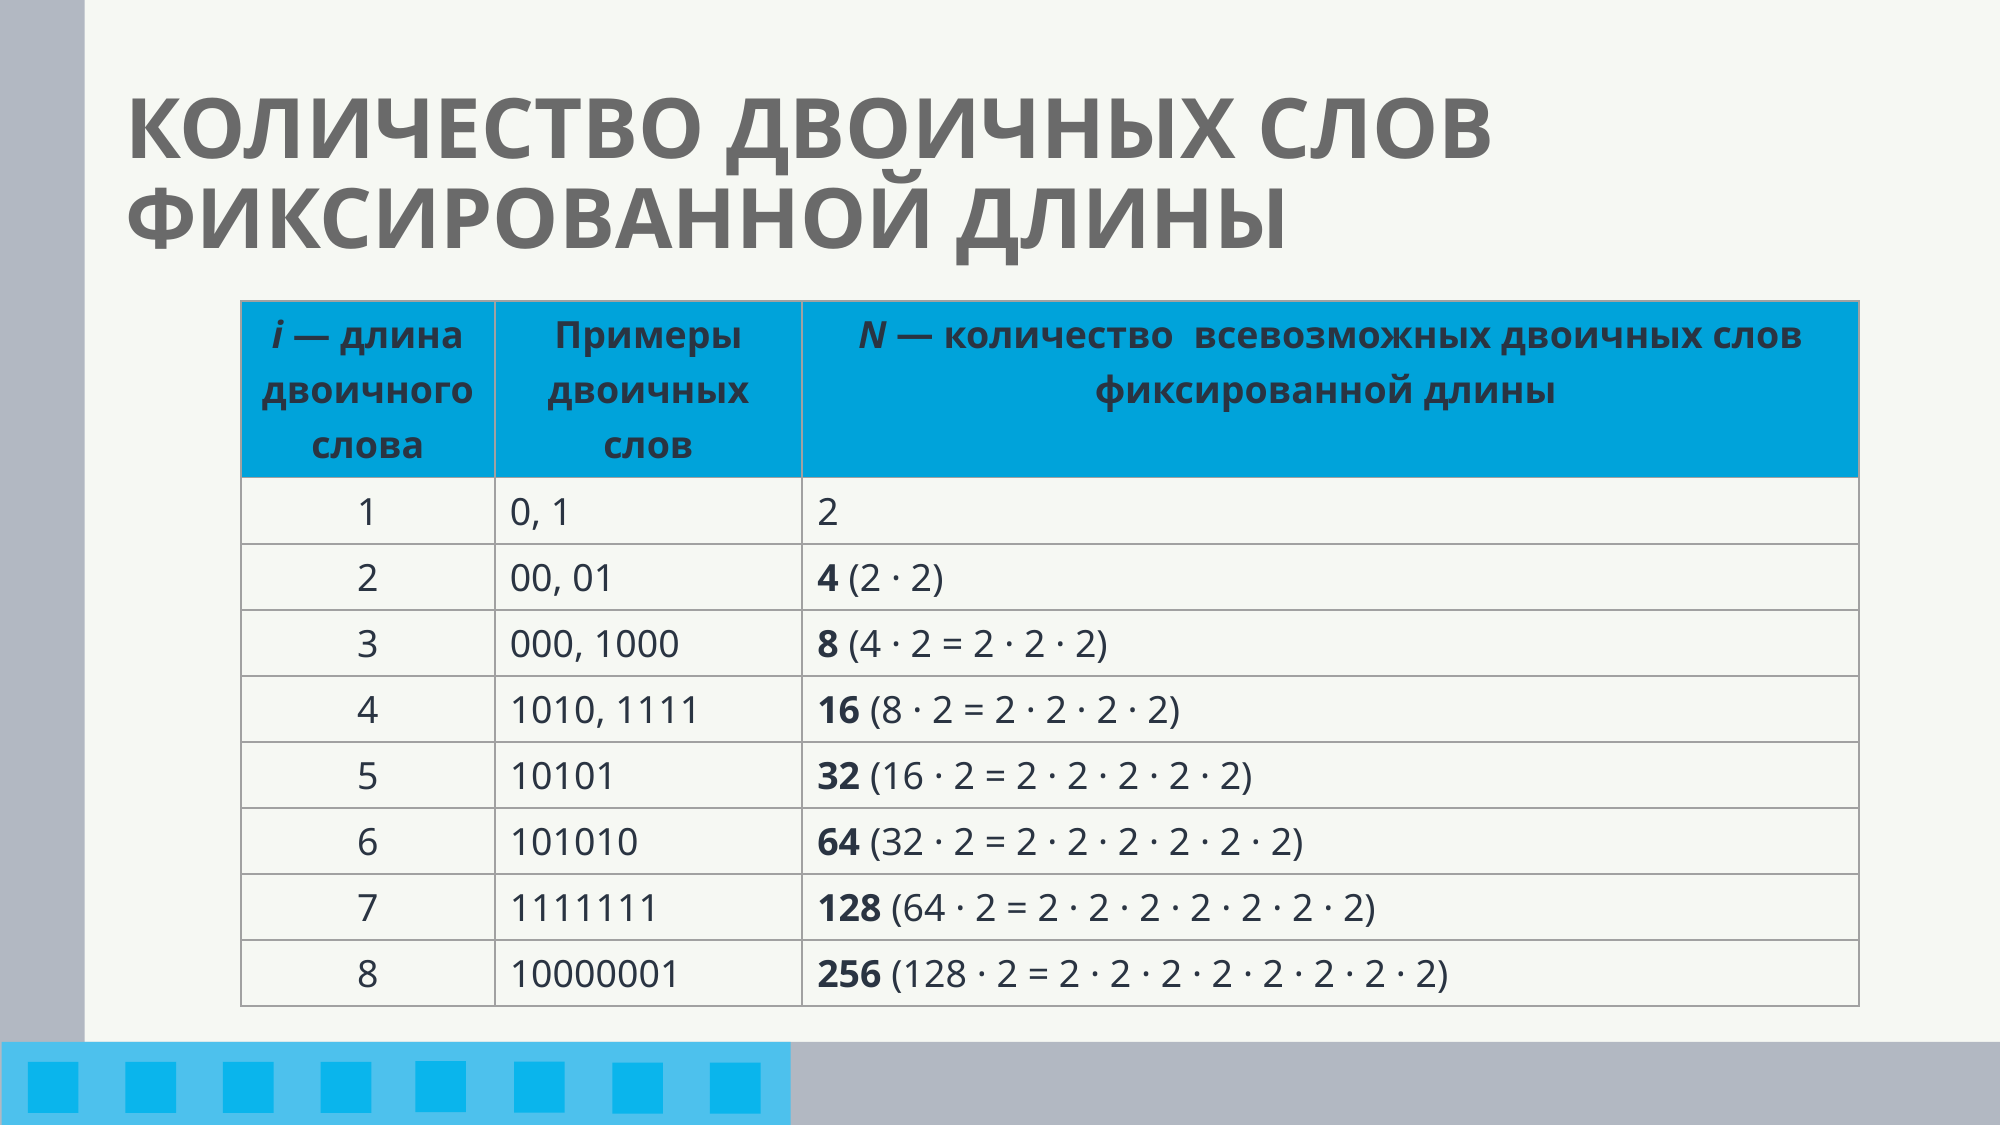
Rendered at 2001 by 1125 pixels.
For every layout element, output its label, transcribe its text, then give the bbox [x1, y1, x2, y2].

table_header Примеры﻿ двоичных﻿ слов [496, 302, 801, 477]
table_cell 32 (16 · 2 = 2 · 2 · 2 · 2 · 2) [803, 743, 1858, 807]
table_cell 5 [242, 743, 494, 807]
table_cell 256 (128 · 2 = 2 · 2 · 2 · 2 · 2 · 2 · 2 · 2) [803, 941, 1858, 1005]
table_cell 6 [242, 809, 494, 873]
table_cell 00, 01 [496, 545, 801, 609]
table_cell 4 [242, 677, 494, 741]
table_cell 2 [803, 478, 1858, 543]
table_cell 8 (4 · 2 = 2 · 2 · 2) [803, 611, 1858, 675]
table_cell 16 (8 · 2 = 2 · 2 · 2 · 2) [803, 677, 1858, 741]
title КОЛИЧЕСТВО ДВОИЧНЫХ СЛОВ ФИКСИРОВАННОЙ ДЛИНЫ [110, 67, 1892, 286]
table_cell 128 (64 · 2 = 2 · 2 · 2 · 2 · 2 · 2 · 2) [803, 875, 1858, 939]
table_cell 7 [242, 875, 494, 939]
table_cell 10101 [496, 743, 801, 807]
table_header N﻿ —﻿ количество﻿ ﻿ всевозможных ﻿двоичных﻿ слов﻿ фиксированной длины [803, 302, 1858, 477]
table_cell 101010 [496, 809, 801, 873]
table_cell 000, 1000 [496, 611, 801, 675]
table_cell 0, 1 [496, 478, 801, 543]
table_cell 10000001 [496, 941, 801, 1005]
table_cell 1 [242, 478, 494, 543]
table_cell 8 [242, 941, 494, 1005]
table_cell 2 [242, 545, 494, 609]
table_cell 64 (32 · 2 = 2 · 2 · 2 · 2 · 2 · 2) [803, 809, 1858, 873]
table_cell 1010, 1111 [496, 677, 801, 741]
table_cell 4 (2 · 2) [803, 545, 1858, 609]
table_cell 3 [242, 611, 494, 675]
table_cell 1111111 [496, 875, 801, 939]
table_header i — ﻿длина﻿ двоичного﻿ слова [242, 302, 494, 477]
